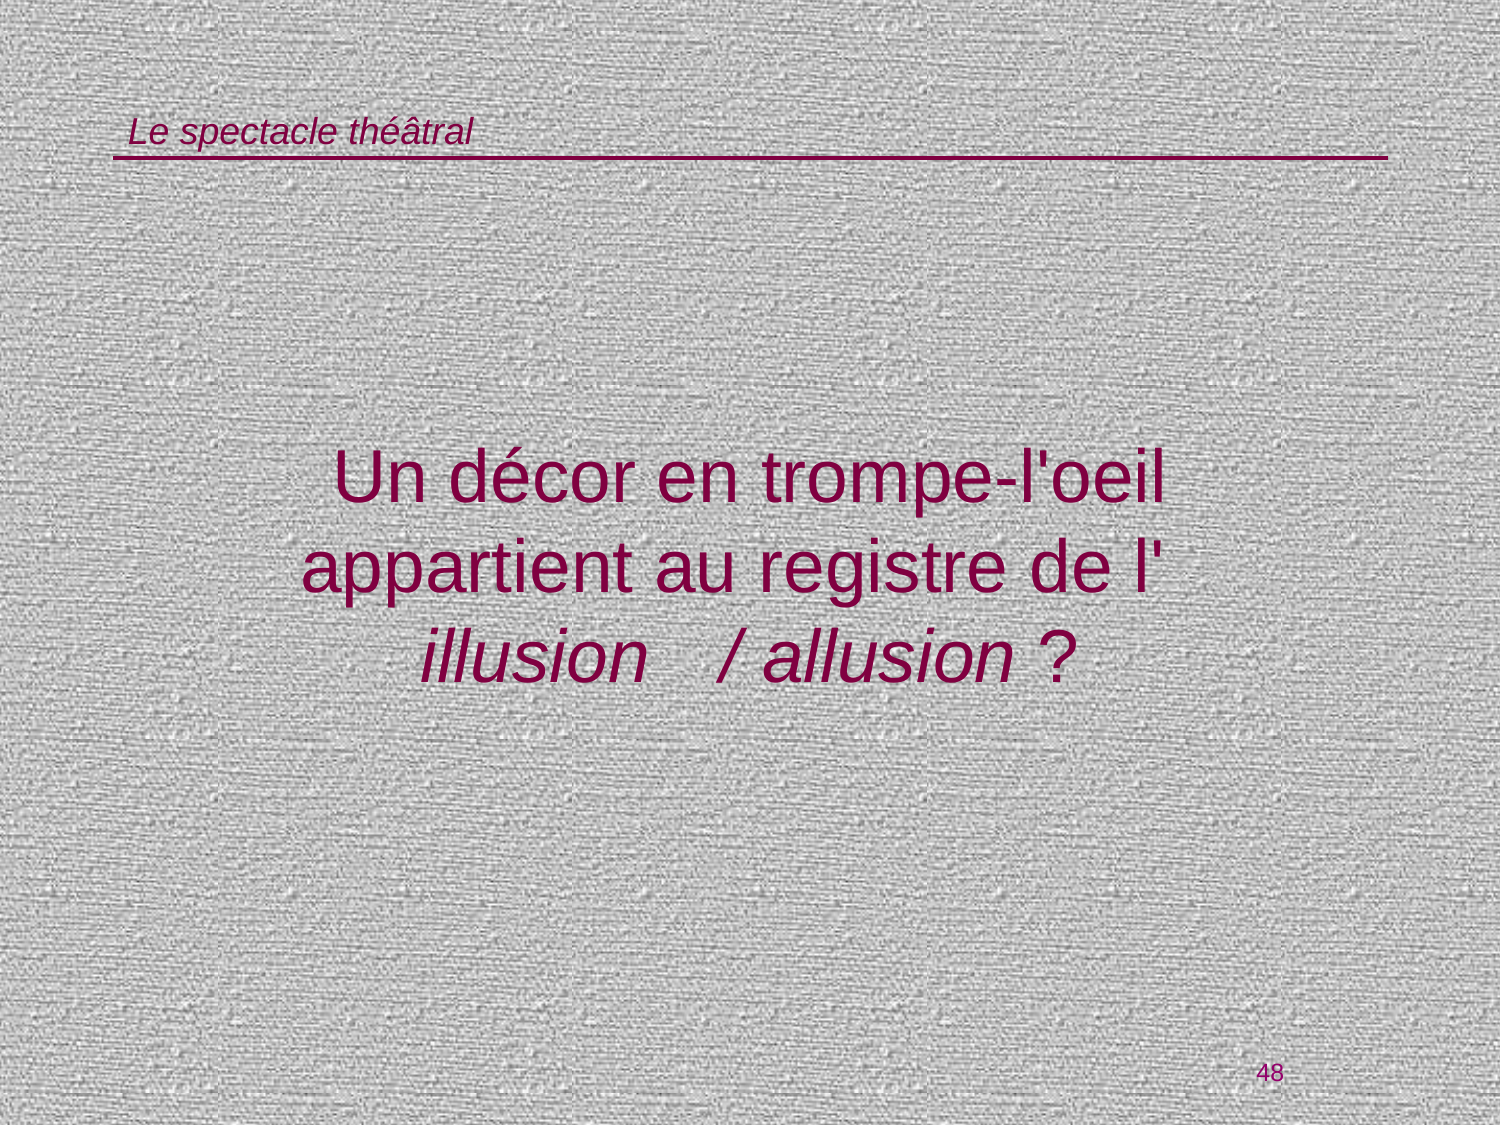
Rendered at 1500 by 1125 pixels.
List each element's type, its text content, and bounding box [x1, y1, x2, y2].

text_box Un décor en trompe-l'oeil appartient au registre de l' illusion / allusion ? [206, 419, 1294, 706]
picture [0, 0, 1500, 1125]
